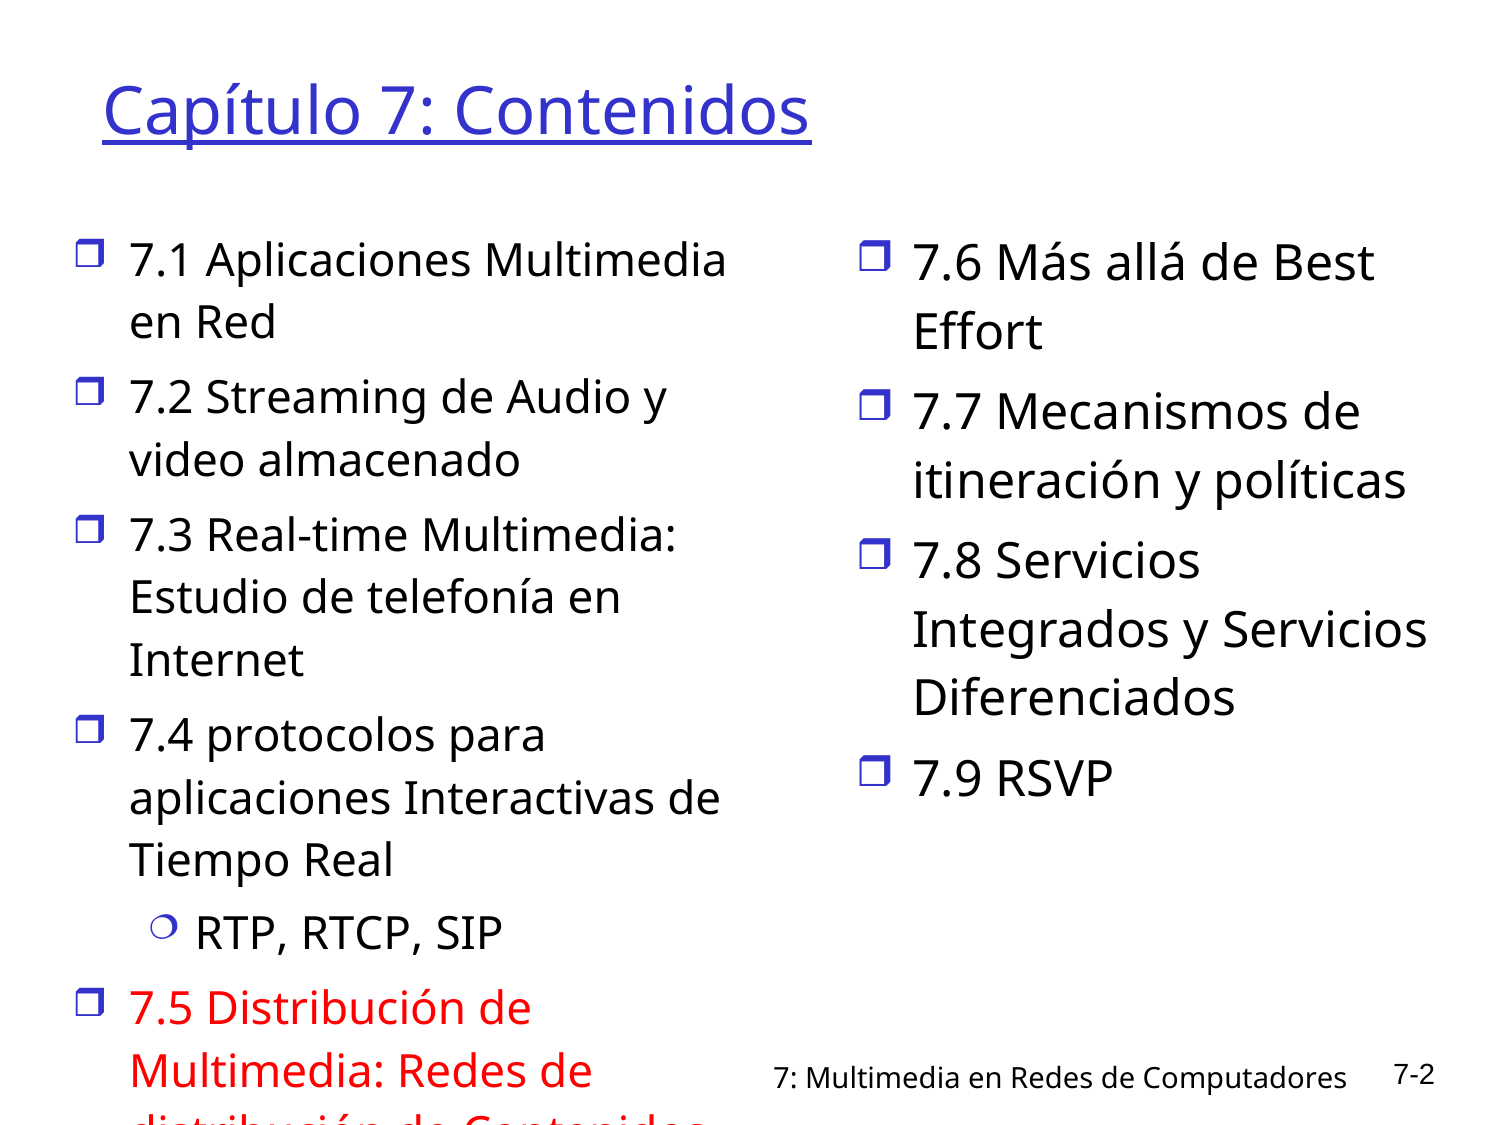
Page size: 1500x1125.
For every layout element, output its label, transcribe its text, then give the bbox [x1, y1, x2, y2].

list 7.6 Más allá de Best Effort 7.7 Mecanismos de itineración y políticas 7.8 Servicios Integrados y Servicios Diferenciados 7.9 RSVP [841, 219, 1464, 978]
title Capítulo 7: Contenidos [87, 29, 1363, 189]
list 7.1 Aplicaciones Multimedia en Red 7.2 Streaming de Audio y video almacenado 7.3 Real-time Multimedia: Estudio de telefonía en Internet 7.4 protocolos para aplicaciones Interactivas de Tiempo Real RTP, RTCP, SIP 7.5 Distribución de Multimedia: Redes de distribución de Contenidos [57, 219, 796, 1042]
